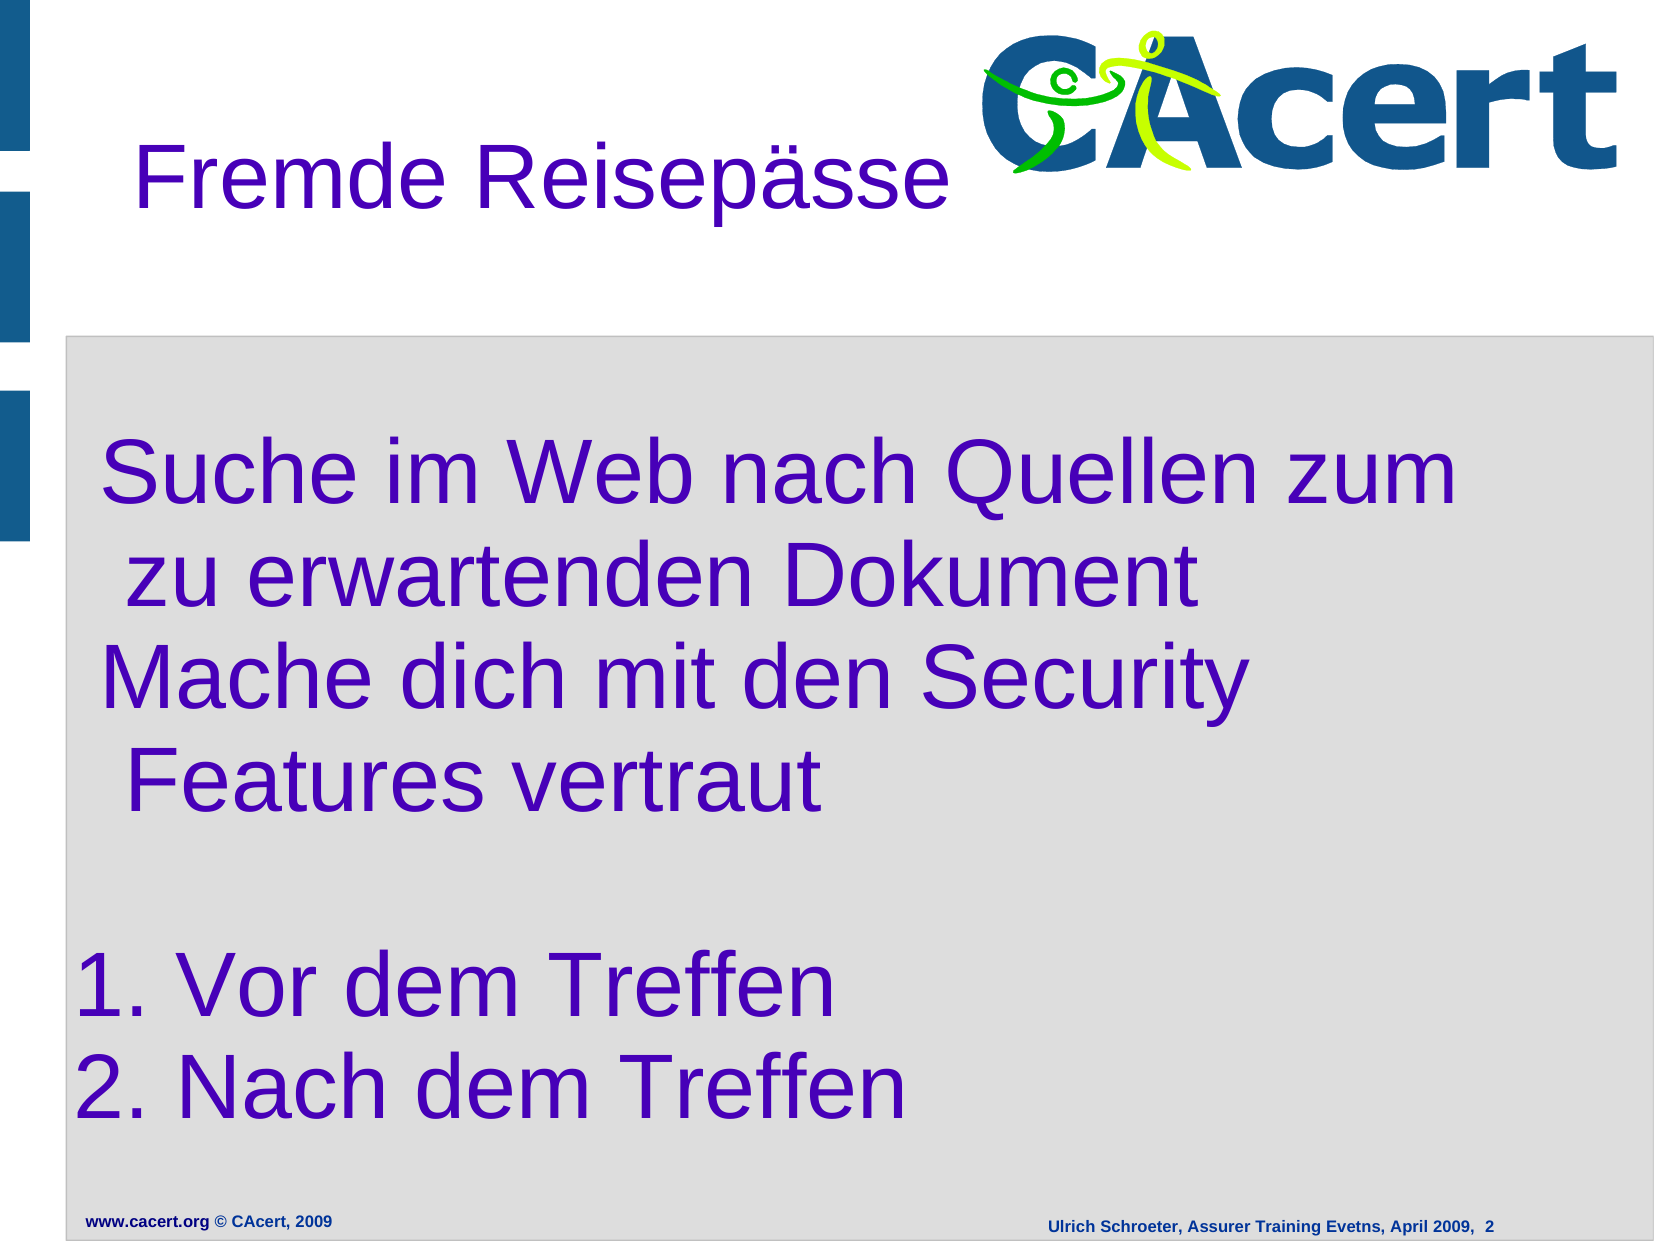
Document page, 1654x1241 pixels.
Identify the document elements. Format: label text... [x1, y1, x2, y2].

text_box Suche im Web nach Quellen zum zu erwartenden Dokument Mache dich mit den Security Features vertraut 1. Vor dem Treffen 2. Nach dem Treffen [59, 413, 1500, 1146]
text_box Fremde Reisepässe [118, 118, 970, 236]
